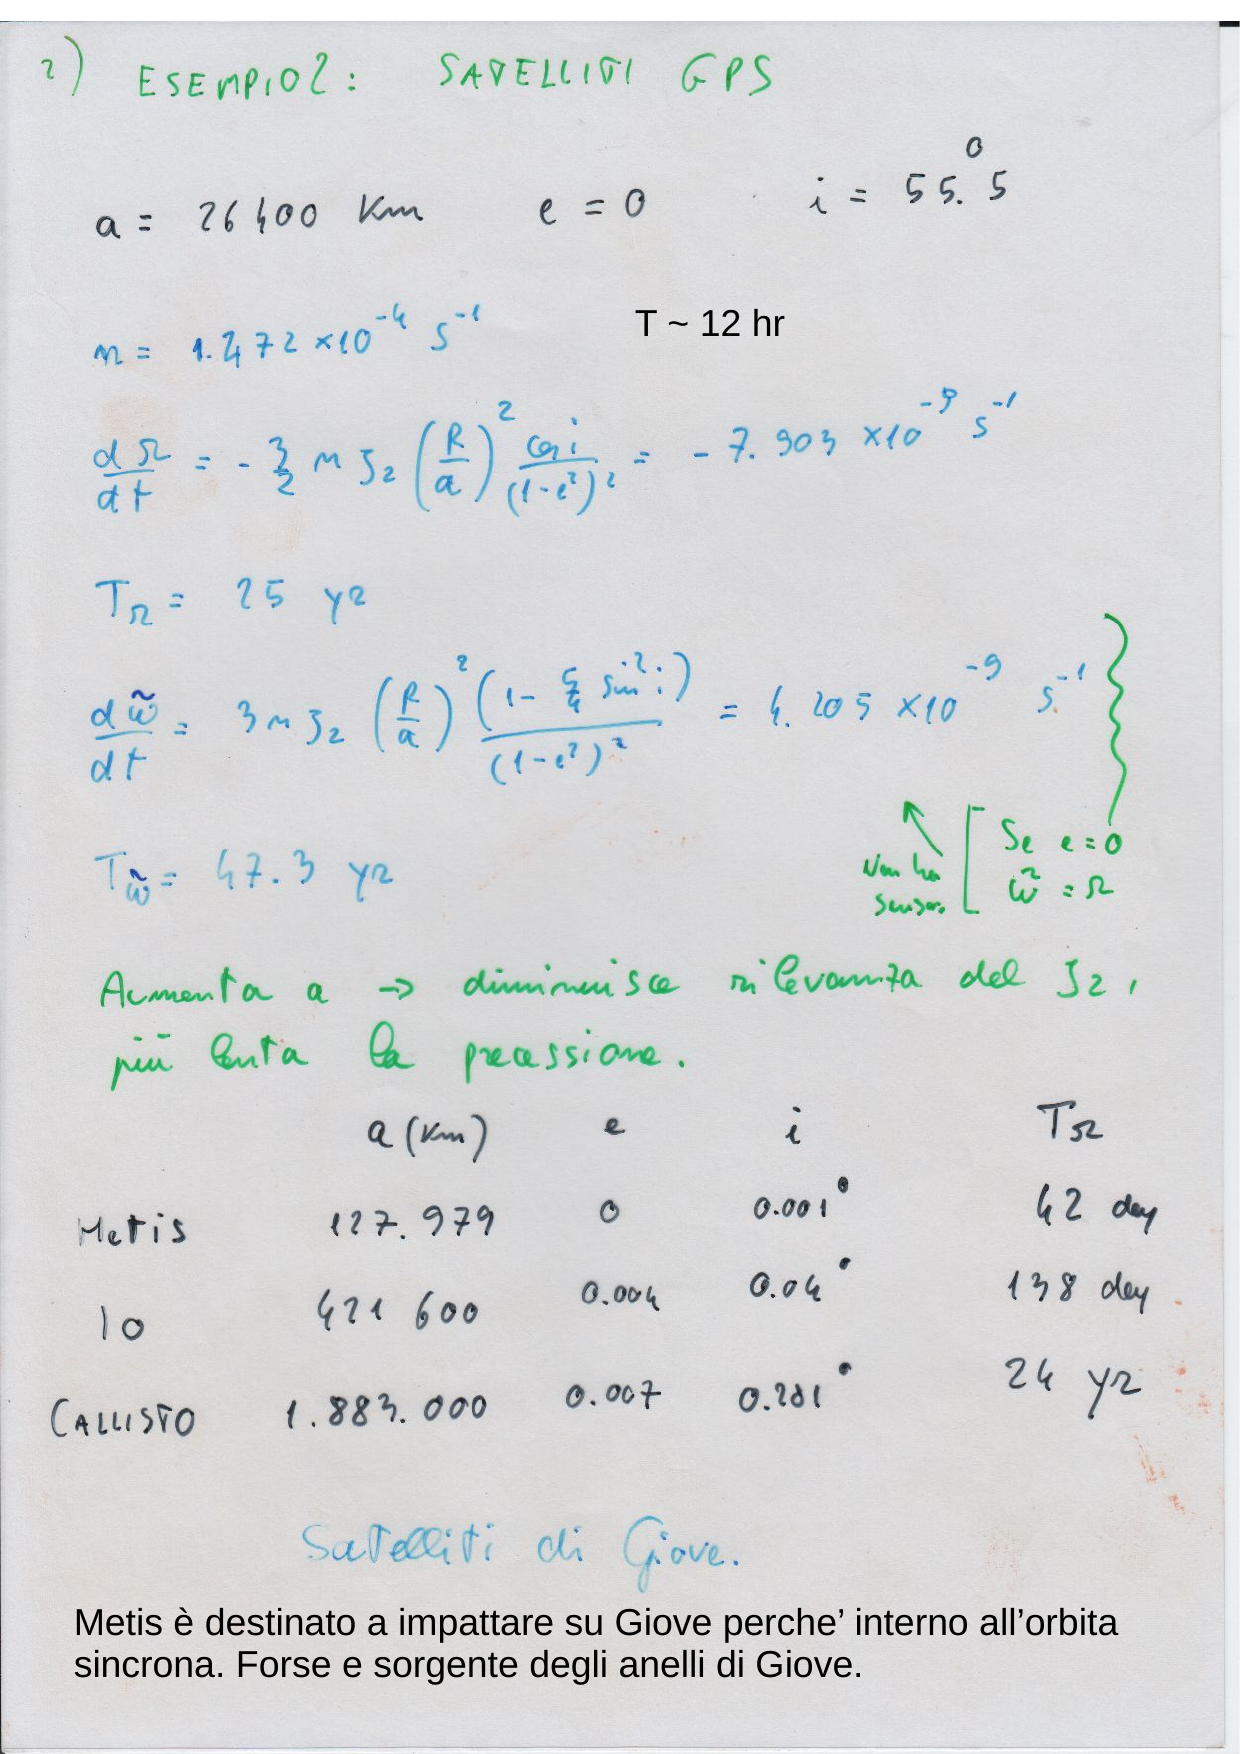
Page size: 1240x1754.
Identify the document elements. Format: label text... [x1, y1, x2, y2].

text_box Metis è destinato a impattare su Giove perche’ interno all’orbita sincrona. Forse e sorgente degli anelli di Giove. [59, 1594, 1152, 1736]
text_box T ~ 12 hr [620, 295, 1034, 353]
picture [0, 21, 1240, 1754]
